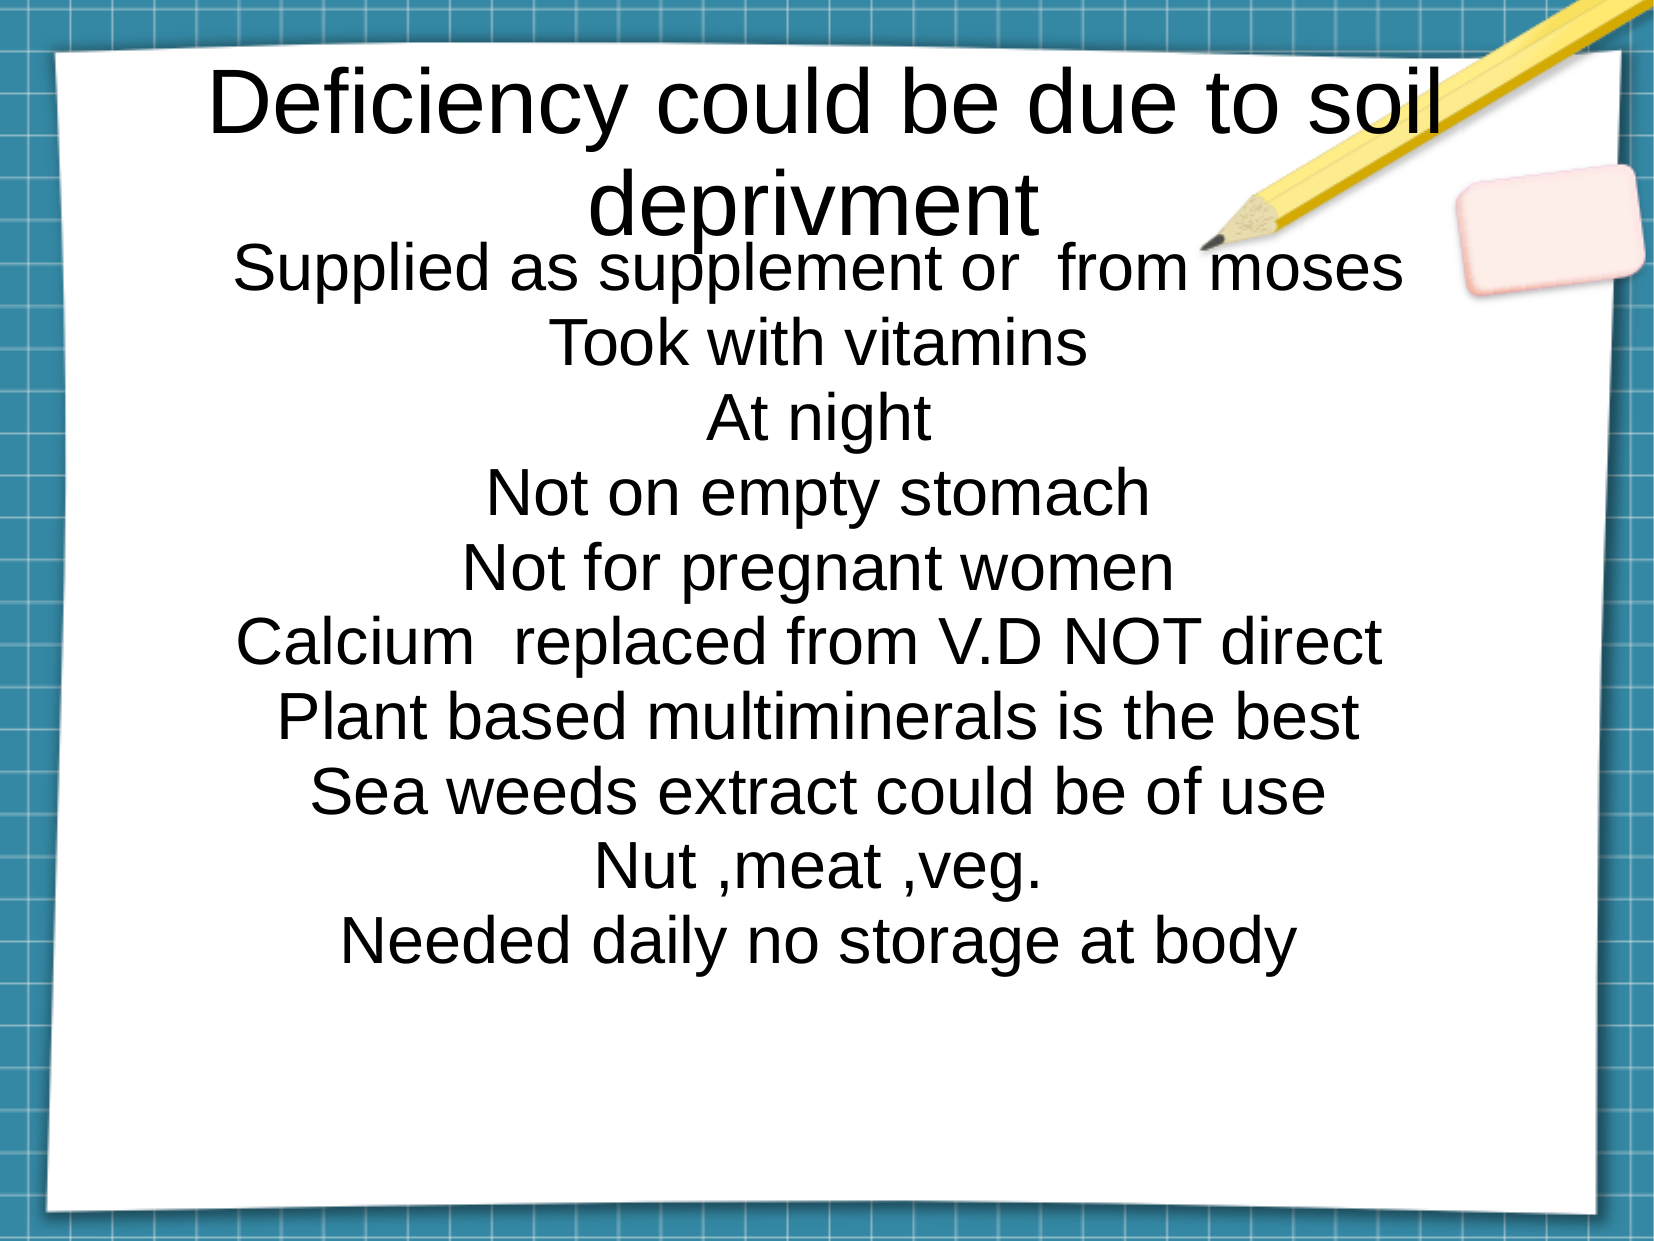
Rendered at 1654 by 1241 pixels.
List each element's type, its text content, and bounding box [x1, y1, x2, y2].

subtitle Supplied as supplement or from moses Took with vitamins At night Not on empty stomach Not for pregnant women Calcium replaced from V.D NOT direct Plant based multiminerals is the best Sea weeds extract could be of use Nut ,meat ,veg. Needed daily no storage at body [75, 6, 1564, 1053]
title Deficiency could be due to soil deprivment [1564, 49, 1571, 257]
picture [0, 0, 1654, 1241]
